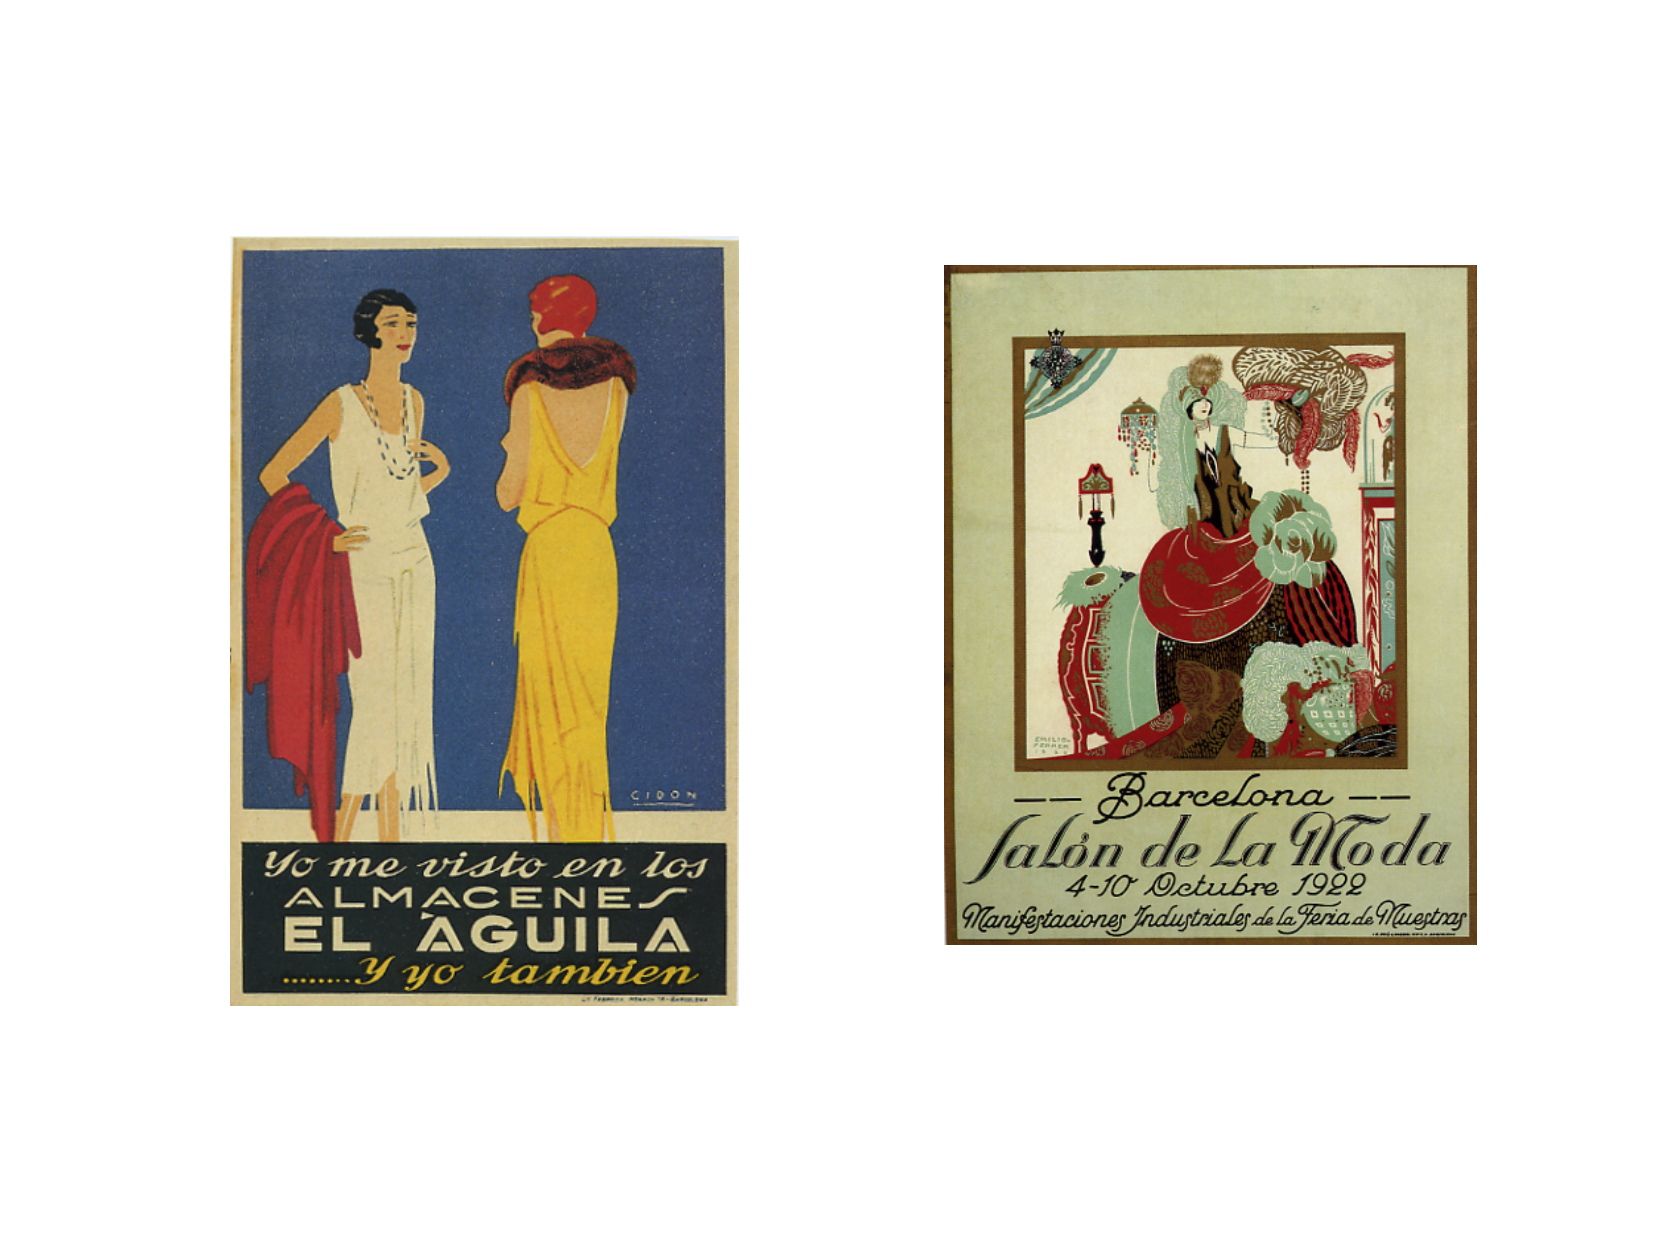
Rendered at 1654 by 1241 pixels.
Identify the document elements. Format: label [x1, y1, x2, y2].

picture [230, 236, 739, 1006]
picture [944, 265, 1477, 945]
